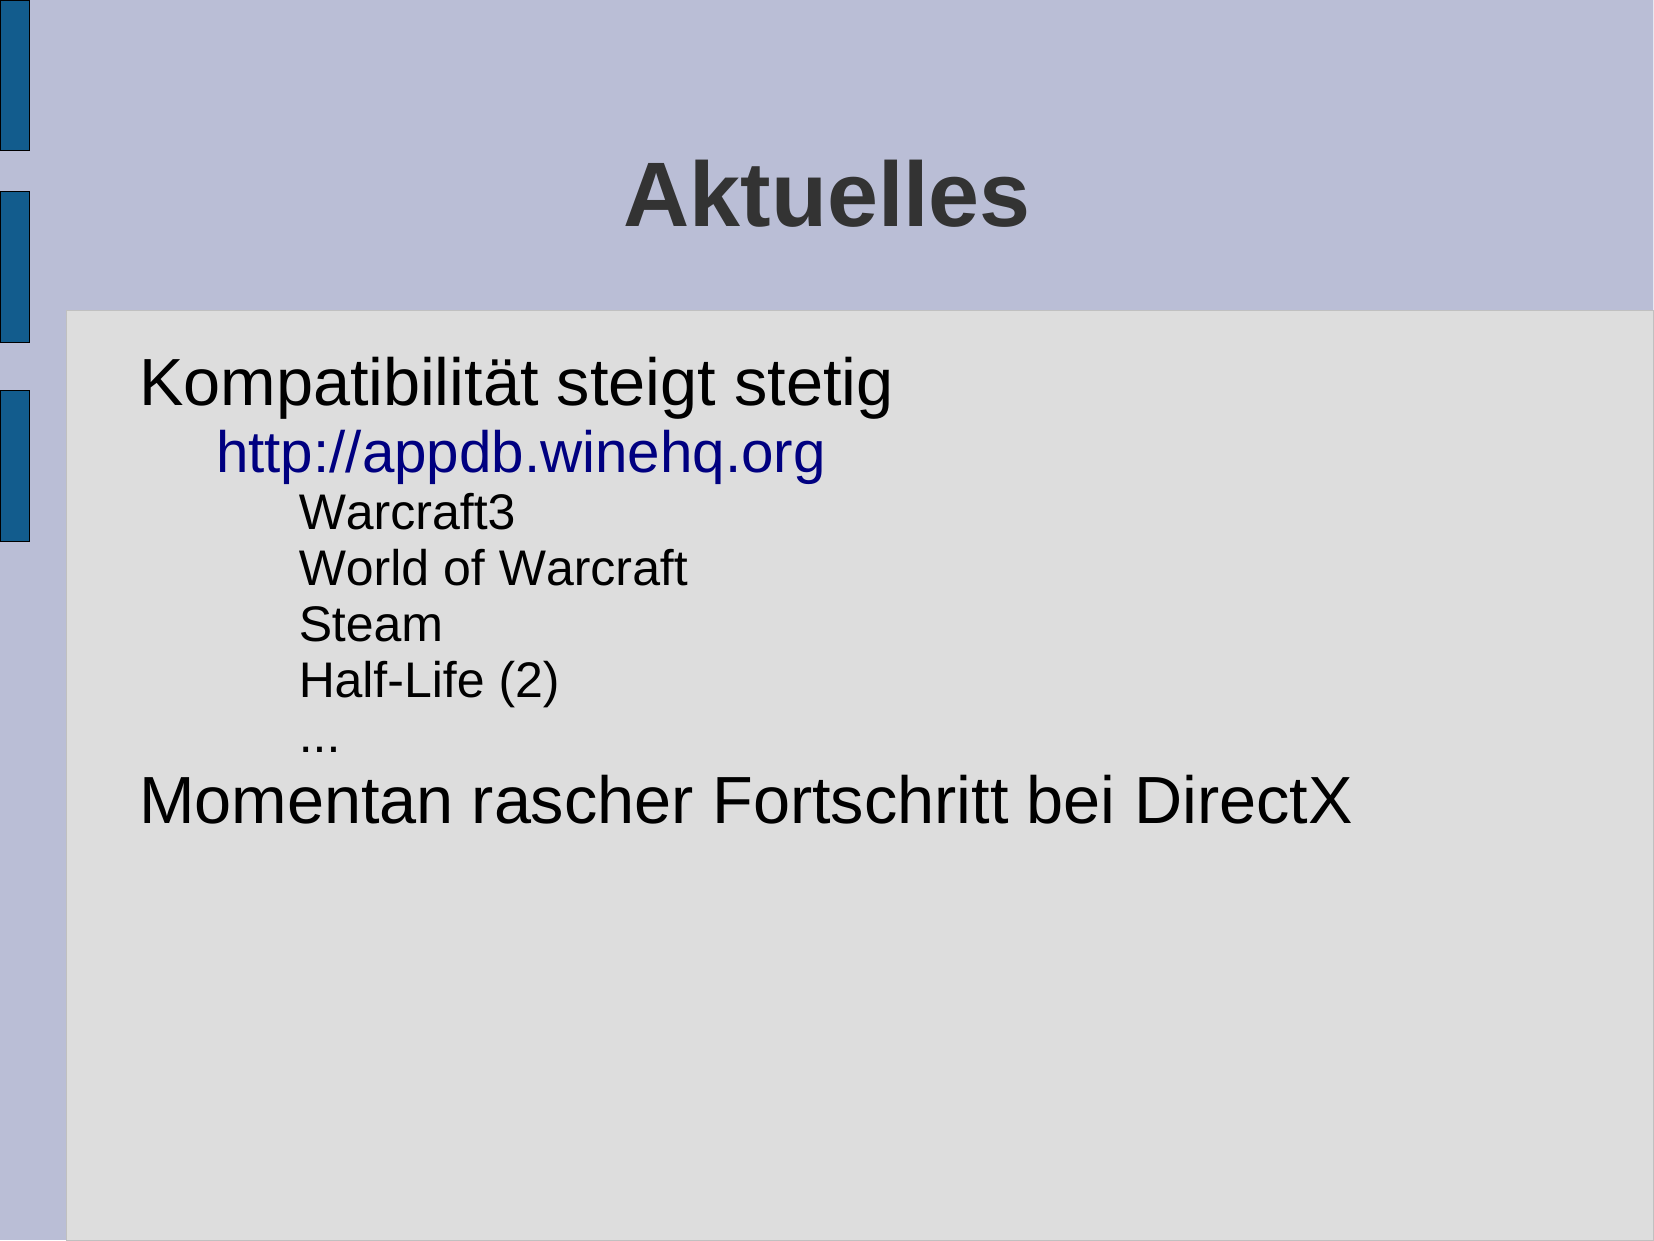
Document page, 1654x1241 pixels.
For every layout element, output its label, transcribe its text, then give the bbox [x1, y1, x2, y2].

list Kompatibilität steigt stetig http://appdb.winehq.org Warcraft3 World of Warcraft Steam Half-Life (2) ... Momentan rascher Fortschritt bei DirectX [121, 344, 1534, 1127]
title Aktuelles [121, 91, 1534, 299]
